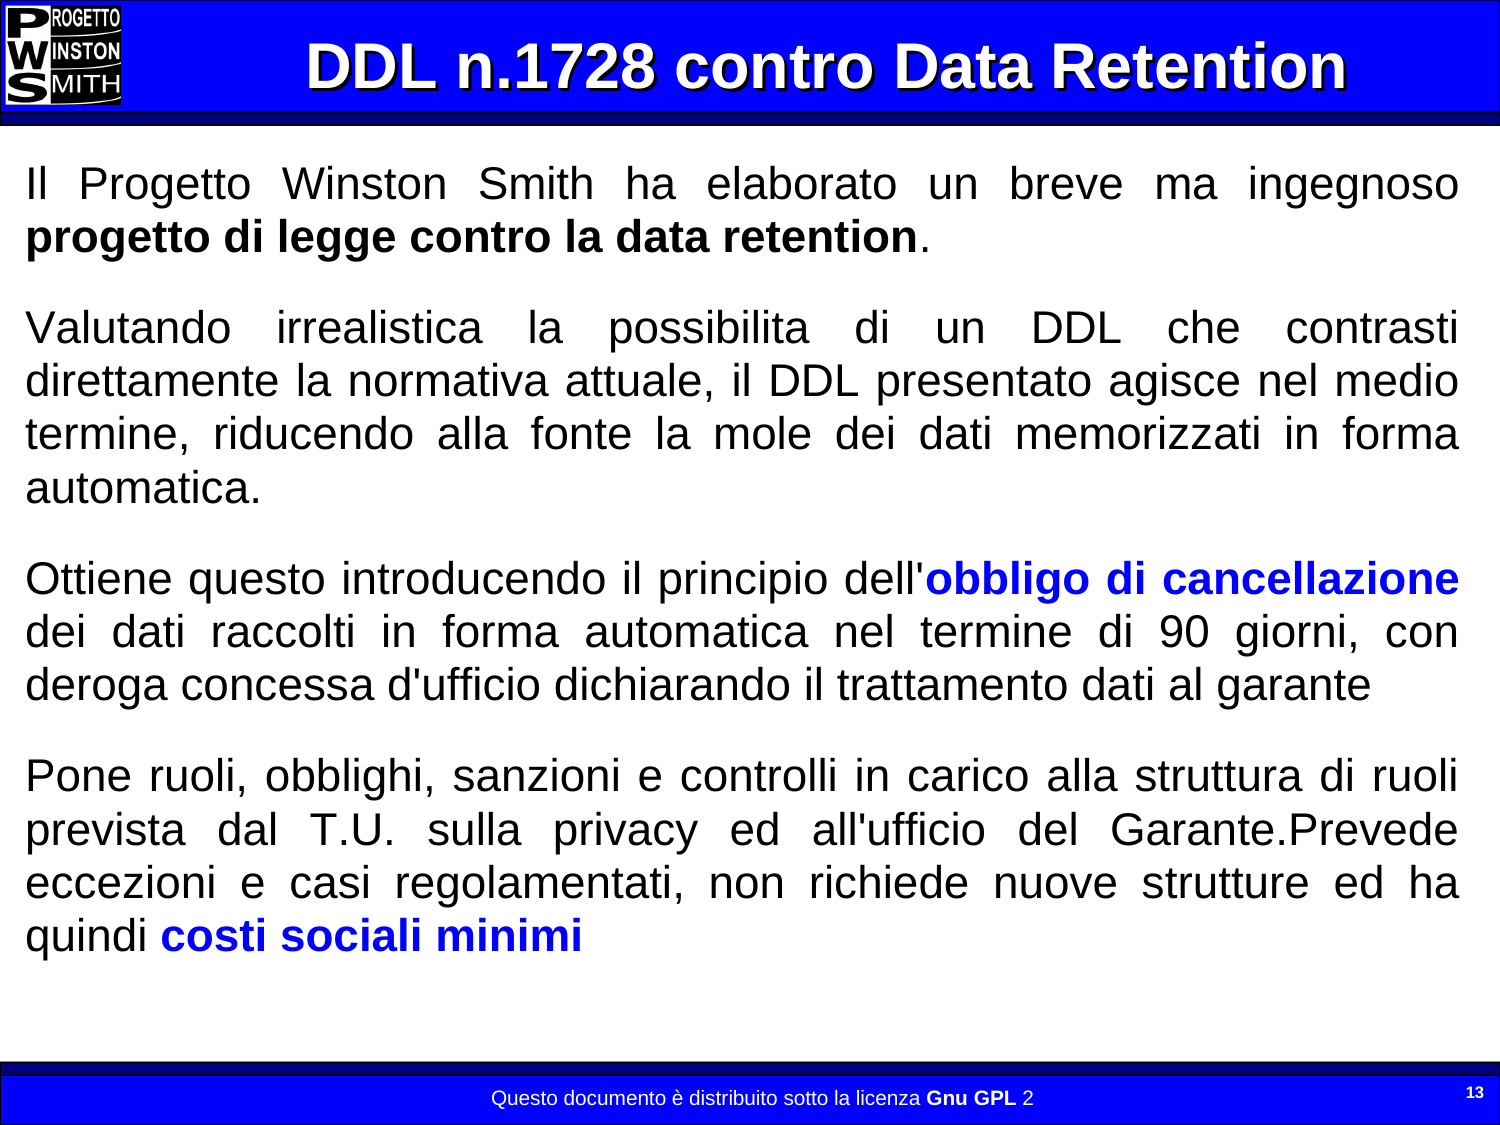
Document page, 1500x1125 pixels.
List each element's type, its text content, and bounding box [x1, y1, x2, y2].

text_box Il Progetto Winston Smith ha elaborato un breve ma ingegnoso progetto di legge contro la data retention. Valutando irrealistica la possibilita di un DDL che contrasti direttamente la normativa attuale, il DDL presentato agisce nel medio termine, riducendo alla fonte la mole dei dati memorizzati in forma automatica. Ottiene questo introducendo il principio dell'obbligo di cancellazione dei dati raccolti in forma automatica nel termine di 90 giorni, con deroga concessa d'ufficio dichiarando il trattamento dati al garante Pone ruoli, obblighi, sanzioni e controlli in carico alla struttura di ruoli prevista dal T.U. sulla privacy ed all'ufficio del Garante.Prevede eccezioni e casi regolamentati, non richiede nuove strutture ed ha quindi costi sociali minimi [9, 147, 1477, 970]
text_box DDL n.1728 contro Data Retention [177, 18, 1477, 110]
picture [5, 5, 121, 105]
